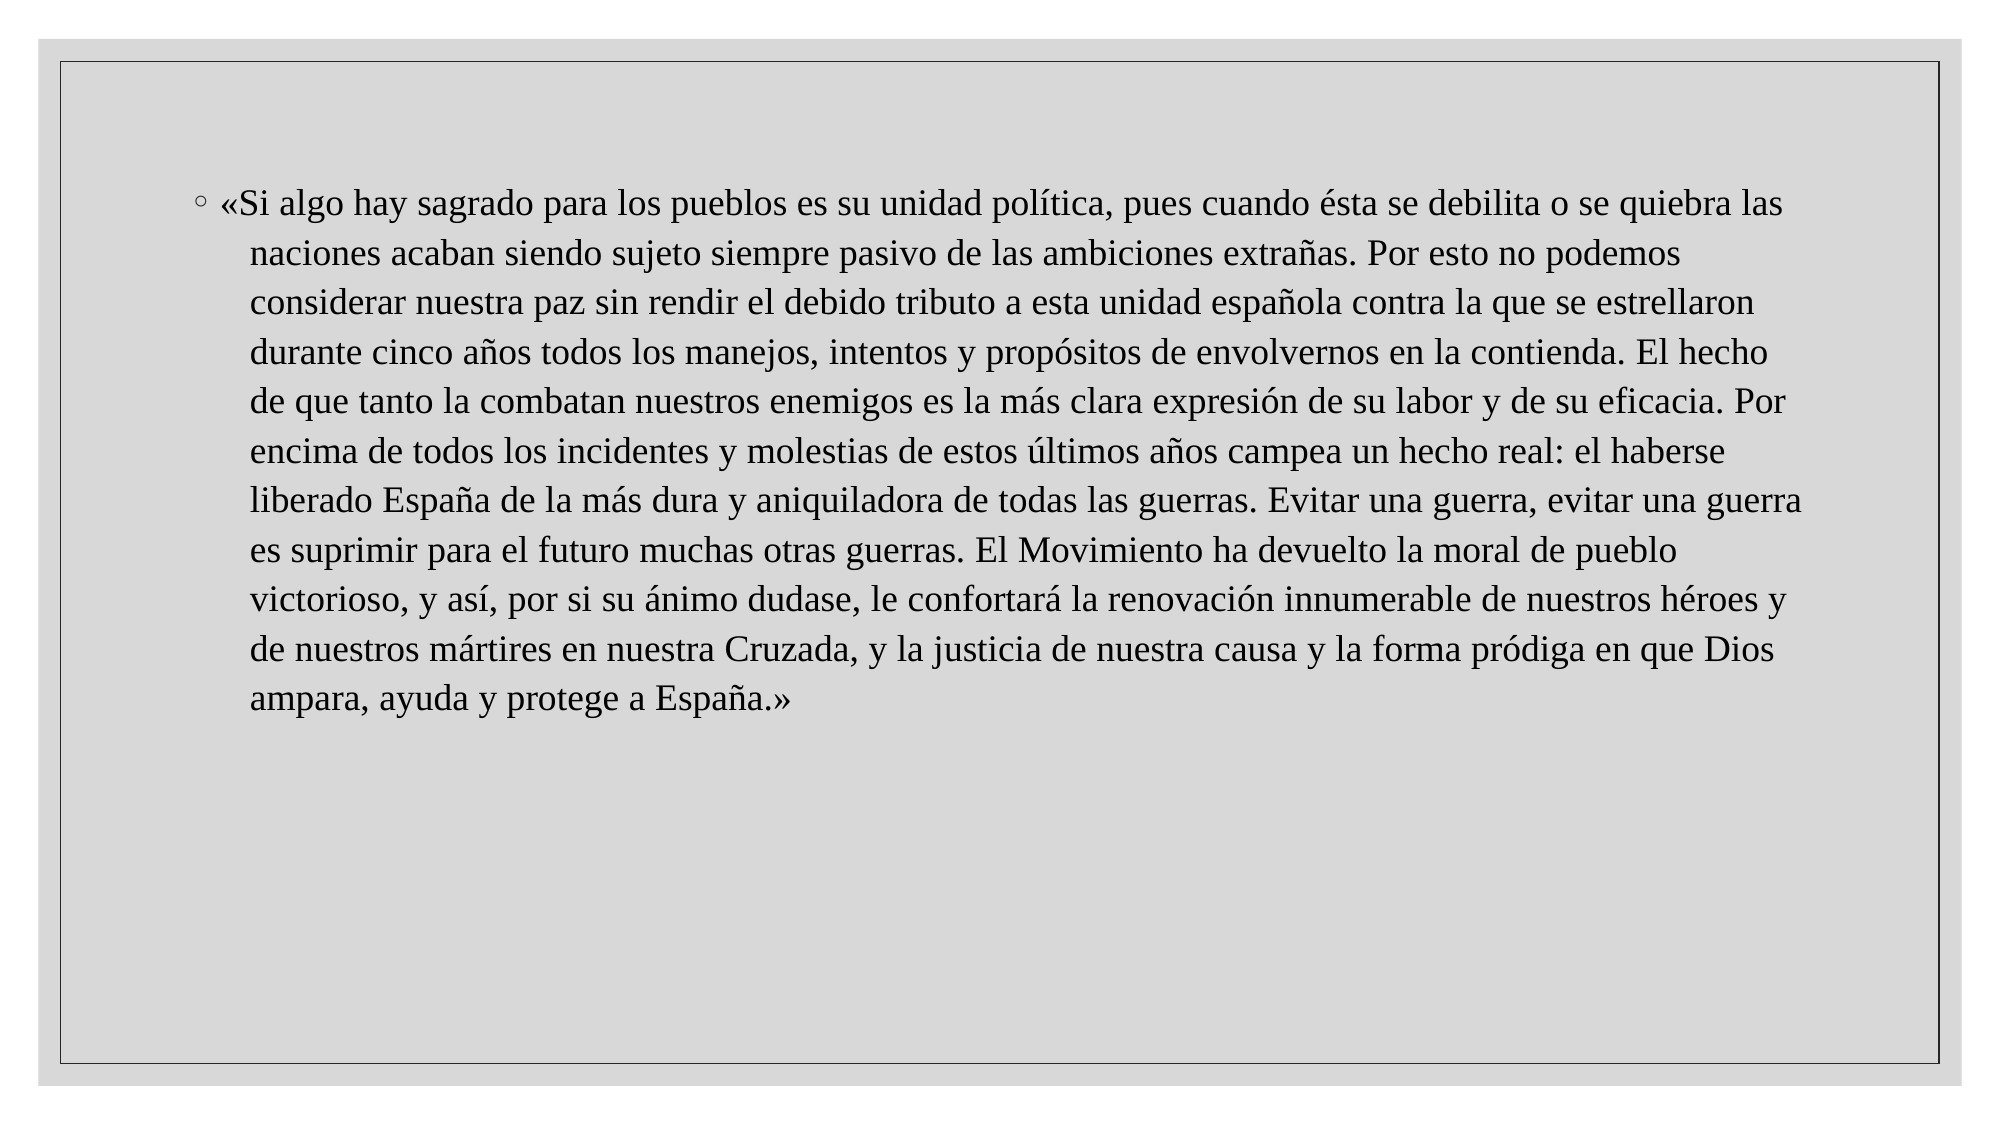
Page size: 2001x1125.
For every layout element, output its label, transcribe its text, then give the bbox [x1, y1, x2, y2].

list «Si algo hay sagrado para los pueblos es su unidad política, pues cuando ésta se debilita o se quiebra las naciones acaban siendo sujeto siempre pasivo de las ambiciones extrañas. Por esto no podemos considerar nuestra paz sin rendir el debido tributo a esta unidad española contra la que se estrellaron durante cinco años todos los manejos, intentos y propósitos de envolvernos en la contienda. El hecho de que tanto la combatan nuestros enemigos es la más clara expresión de su labor y de su eficacia. Por encima de todos los incidentes y molestias de estos últimos años campea un hecho real: el haberse liberado España de la más dura y aniquiladora de todas las guerras. Evitar una guerra, evitar una guerra es suprimir para el futuro muchas otras guerras. El Movimiento ha devuelto la moral de pueblo victorioso, y así, por si su ánimo dudase, le confortará la renovación innumerable de nuestros héroes y de nuestros mártires en nuestra Cruzada, y la justicia de nuestra causa y la forma pródiga en que Dios ampara, ayuda y protege a España.» [174, 166, 1825, 977]
